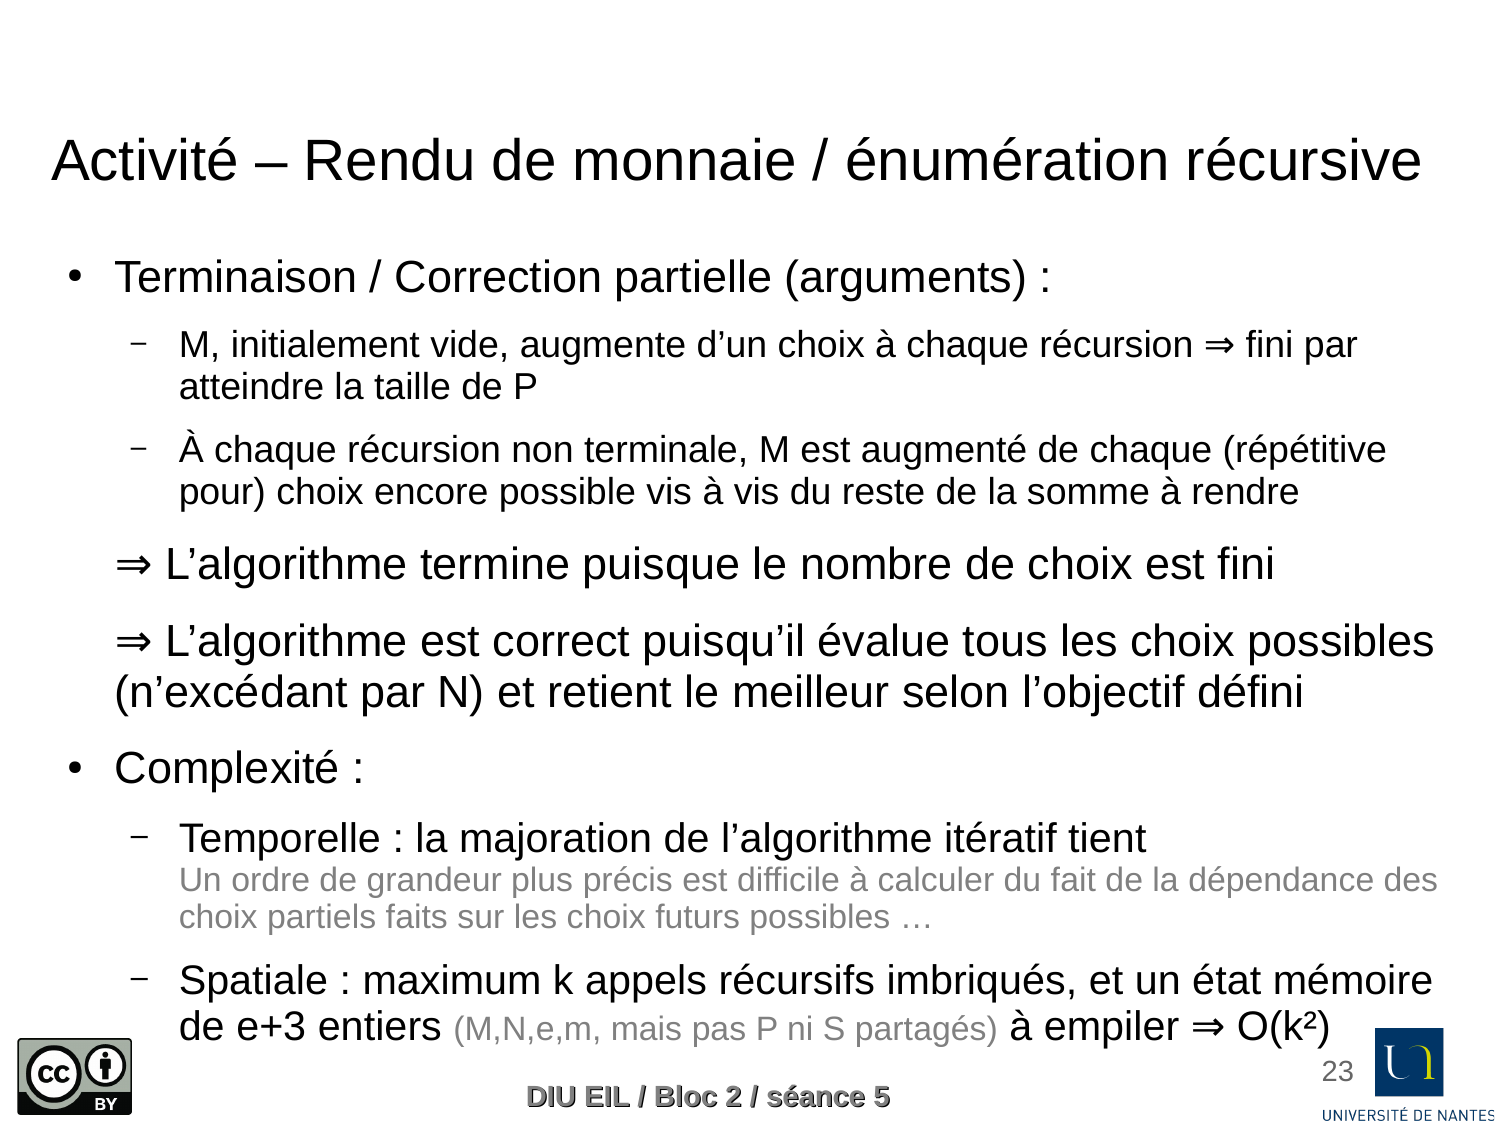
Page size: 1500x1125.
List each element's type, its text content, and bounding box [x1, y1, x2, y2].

title Activité – Rendu de monnaie / énumération récursive [51, 97, 1449, 223]
picture [17, 1038, 132, 1115]
picture [1323, 1028, 1495, 1121]
list Terminaison / Correction partielle (arguments) : M, initialement vide, augmente d’un choix à chaque récursion ⇒ fini par atteindre la taille de P À chaque récursion non terminale, M est augmenté de chaque (répétitive pour) choix encore possible vis à vis du reste de la somme à rendre ⇒ L’algorithme termine puisque le nombre de choix est fini ⇒ L’algorithme est correct puisqu’il évalue tous les choix possibles (n’excédant par N) et retient le meilleur selon l’objectif défini Complexité : Temporelle : la majoration de l’algorithme itératif tient Un ordre de grandeur plus précis est difficile à calculer du fait de la dépendance des choix partiels faits sur les choix futurs possibles … Spatiale : maximum k appels récursifs imbriqués, et un état mémoire de e+3 entiers (M,N,e,m, mais pas P ni S partagés) à empiler ⇒ O(k²) [51, 252, 1449, 1064]
